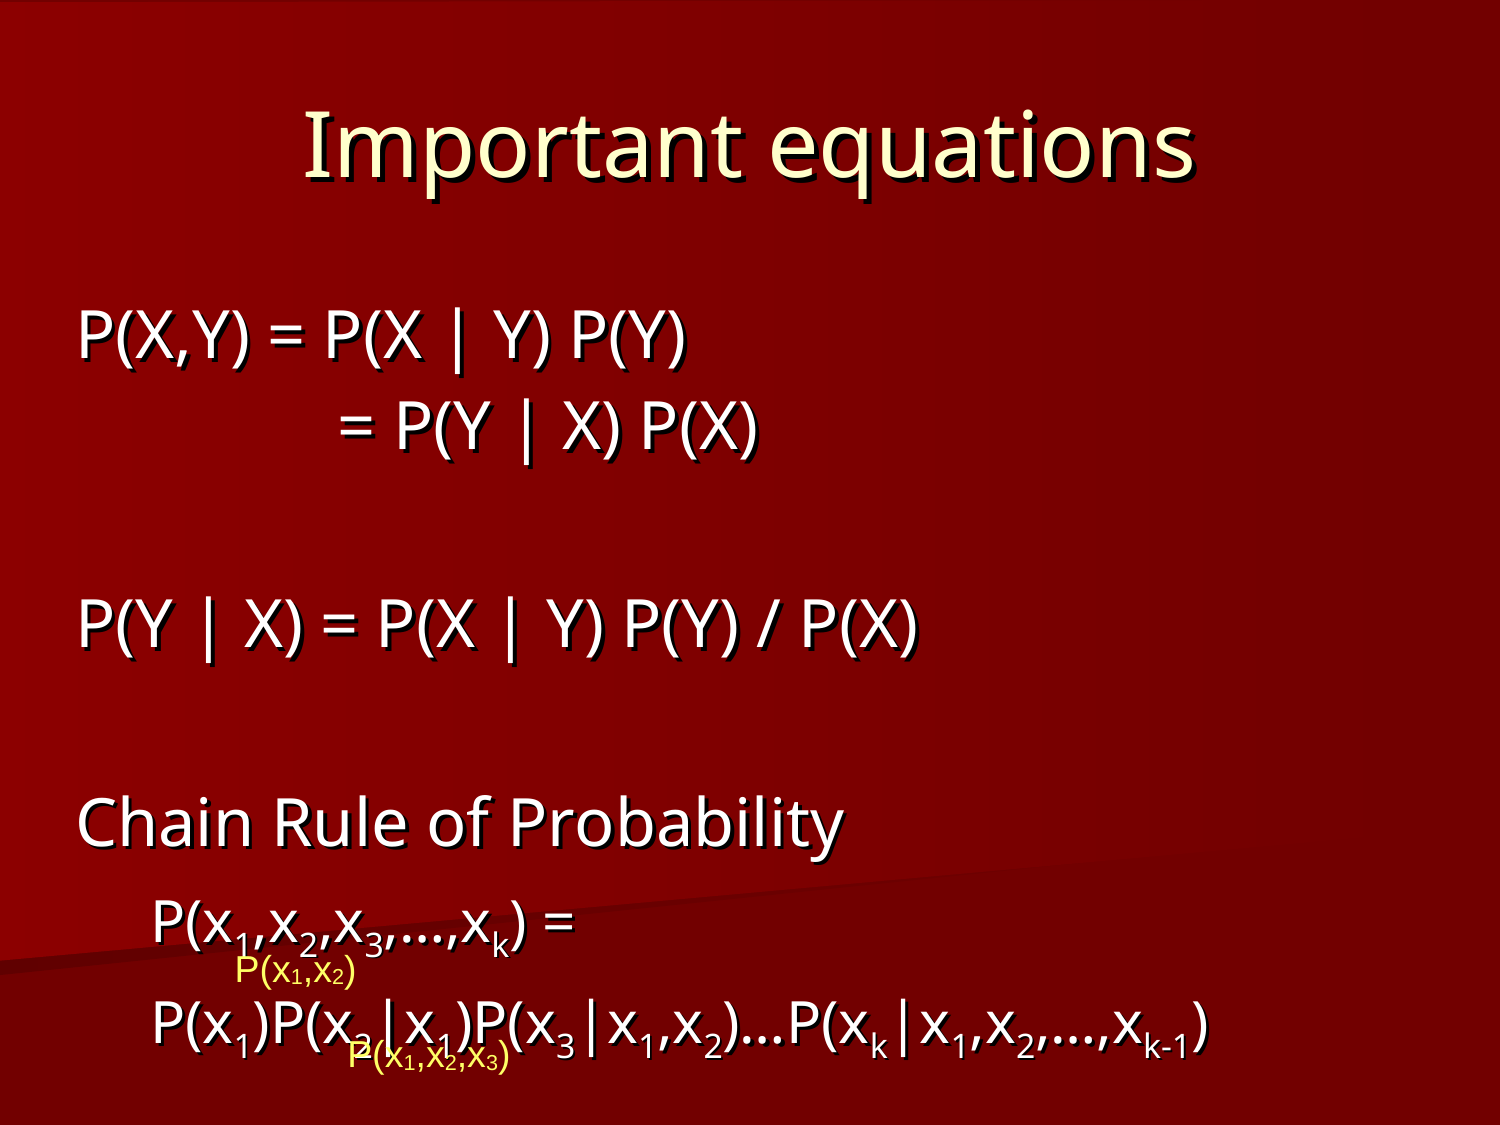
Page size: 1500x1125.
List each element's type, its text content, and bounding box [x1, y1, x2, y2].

title Important equations [112, 7, 1388, 278]
text_box P(x1,x2,x3) [247, 1025, 525, 1096]
list P(X,Y) = P(X | Y) P(Y) = P(Y | X) P(X) P(Y | X) = P(X | Y) P(Y) / P(X) Chain Rule of Probability P(x1,x2,x3,…,xk) = P(x1)P(x2|x1)P(x3|x1,x2)…P(xk|x1,x2,…,xk-1) [75, 287, 1425, 1095]
text_box P(x1,x2) [144, 940, 371, 1010]
